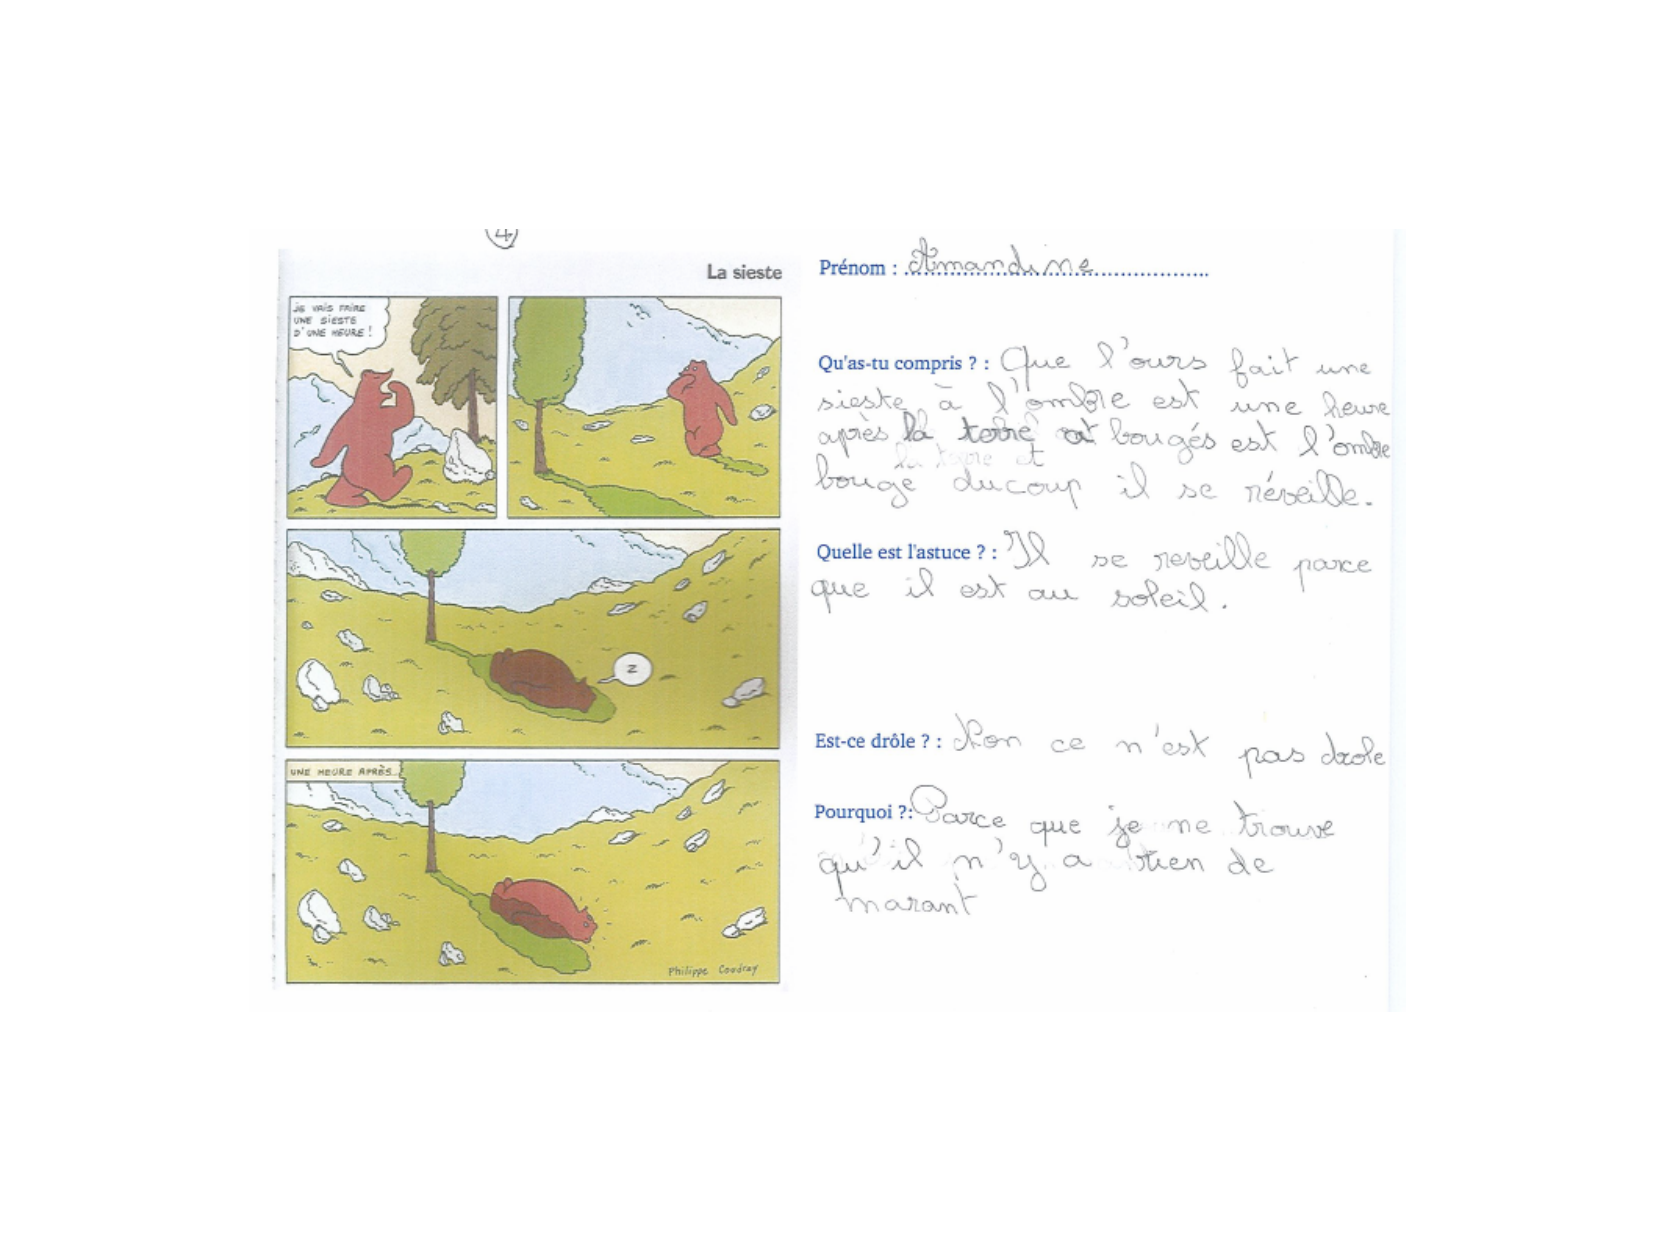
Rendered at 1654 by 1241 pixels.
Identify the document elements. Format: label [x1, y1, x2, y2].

picture [249, 229, 1406, 1012]
